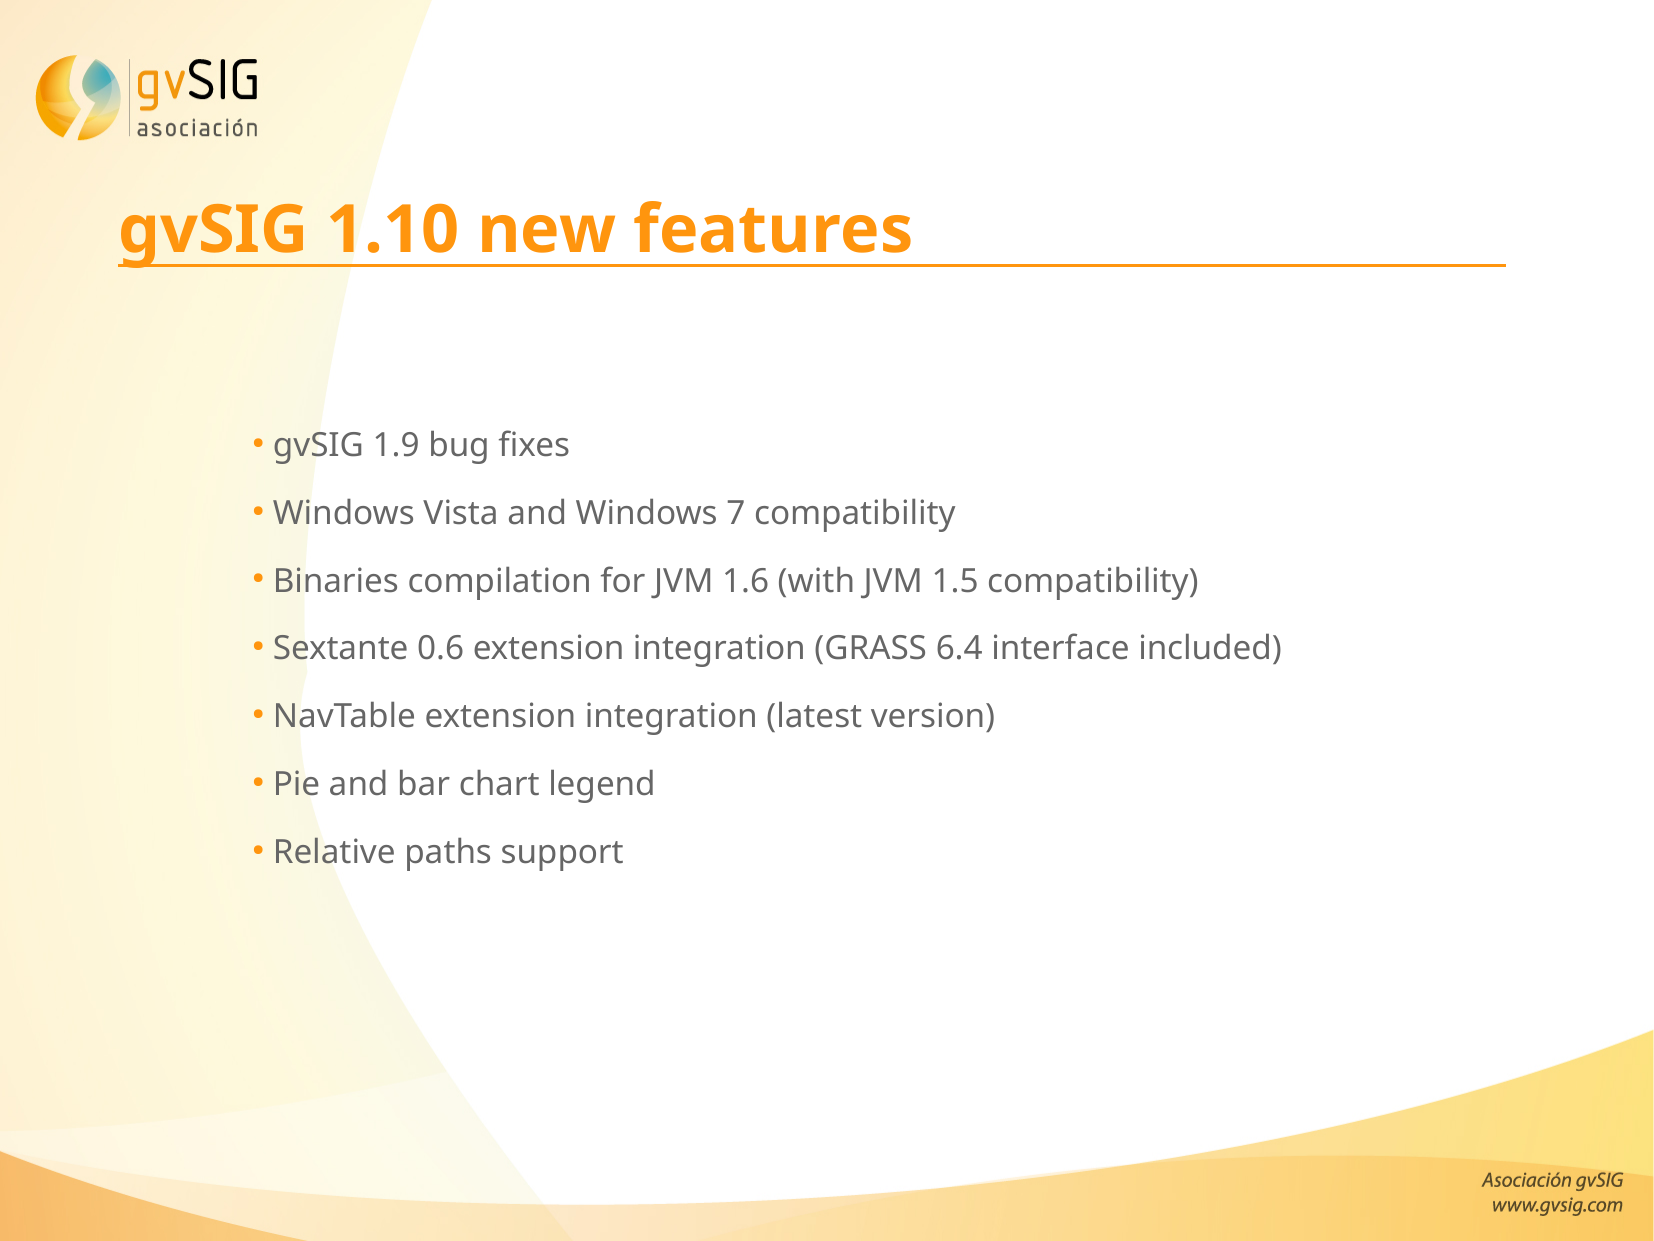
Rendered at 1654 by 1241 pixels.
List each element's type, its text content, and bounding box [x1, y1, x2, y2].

text_box gvSIG 1.9 bug fixes Windows Vista and Windows 7 compatibility Binaries compilation for JVM 1.6 (with JVM 1.5 compatibility) Sextante 0.6 extension integration (GRASS 6.4 interface included) NavTable extension integration (latest version) Pie and bar chart legend Relative paths support [237, 390, 1458, 791]
title gvSIG 1.10 new features [118, 177, 1607, 276]
picture [0, 0, 1654, 1241]
